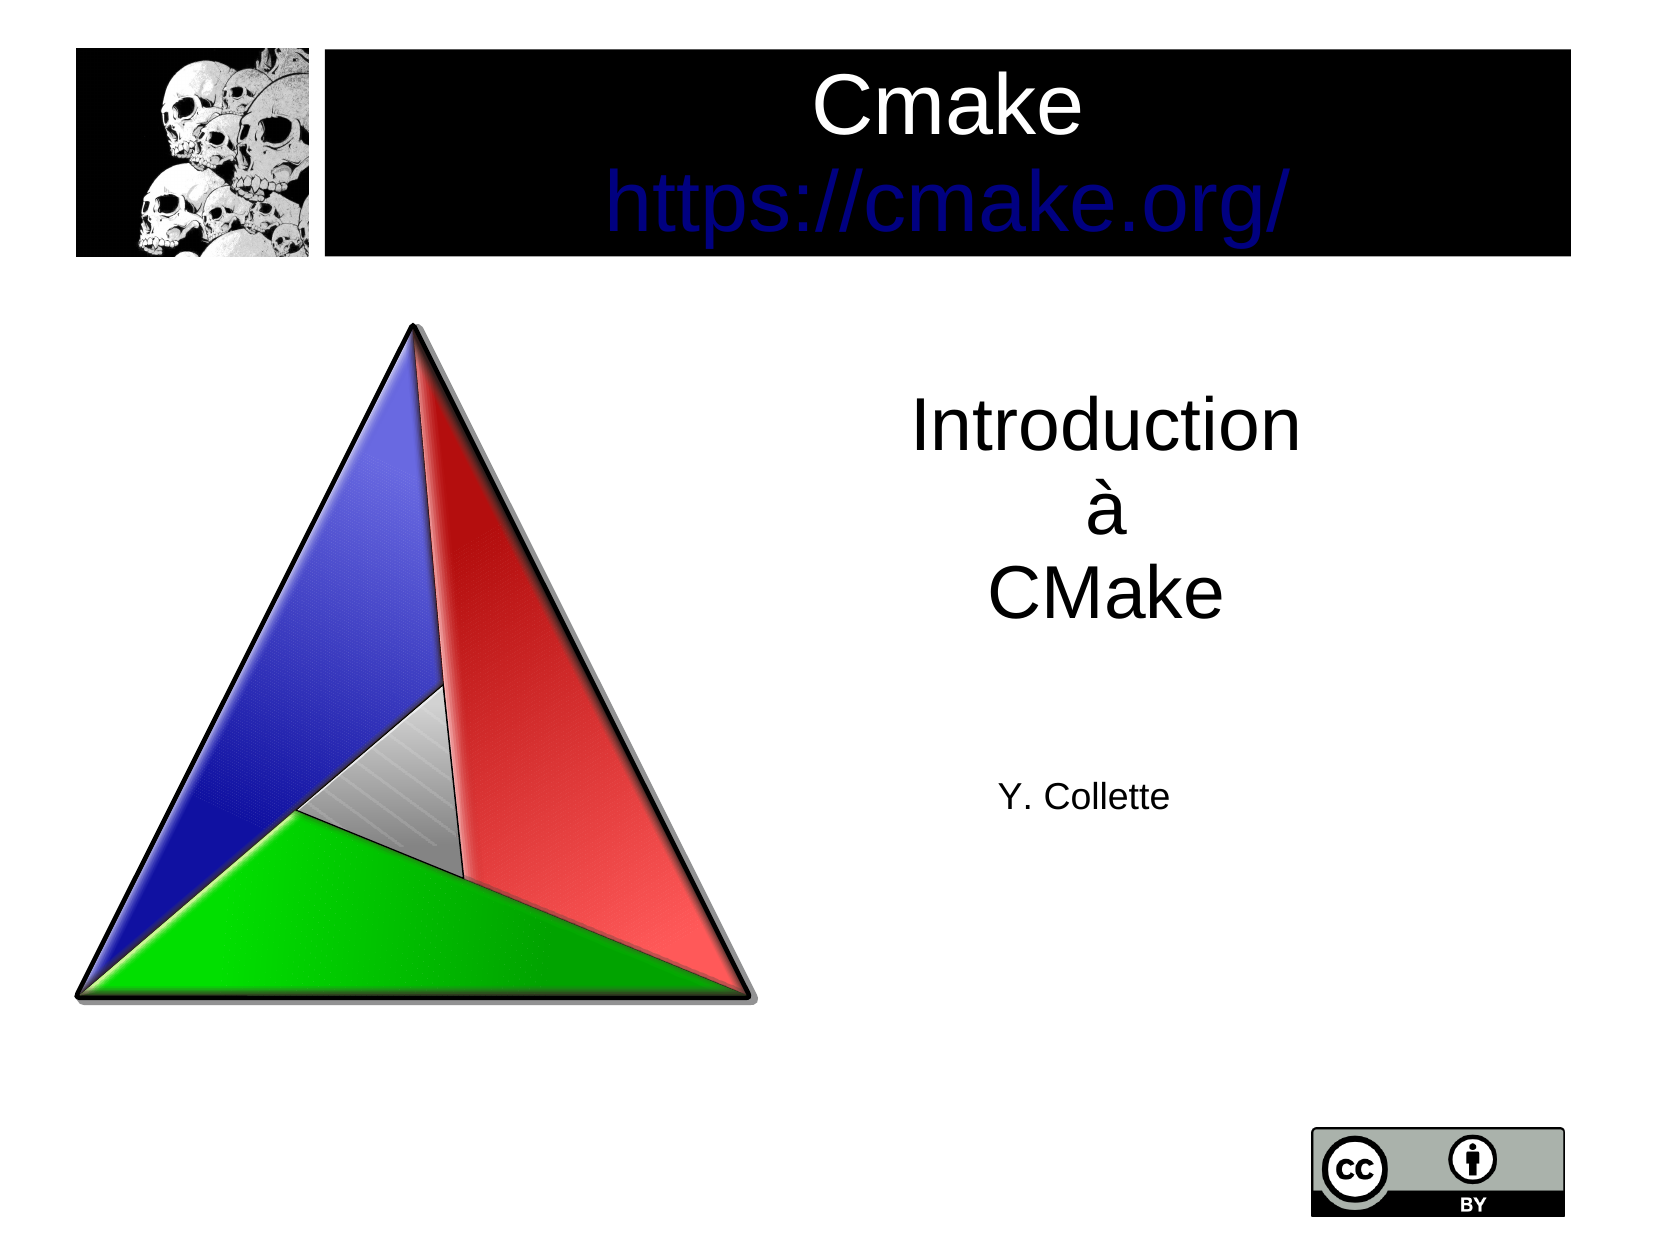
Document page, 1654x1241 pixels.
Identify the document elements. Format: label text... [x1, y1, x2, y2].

text_box Y. Collette [982, 768, 1208, 826]
text_box Introduction à CMake [862, 375, 1351, 642]
picture [76, 48, 309, 257]
title Cmake https://cmake.org/ [324, 49, 1571, 257]
picture [1311, 1127, 1565, 1217]
picture [19, 282, 788, 1051]
